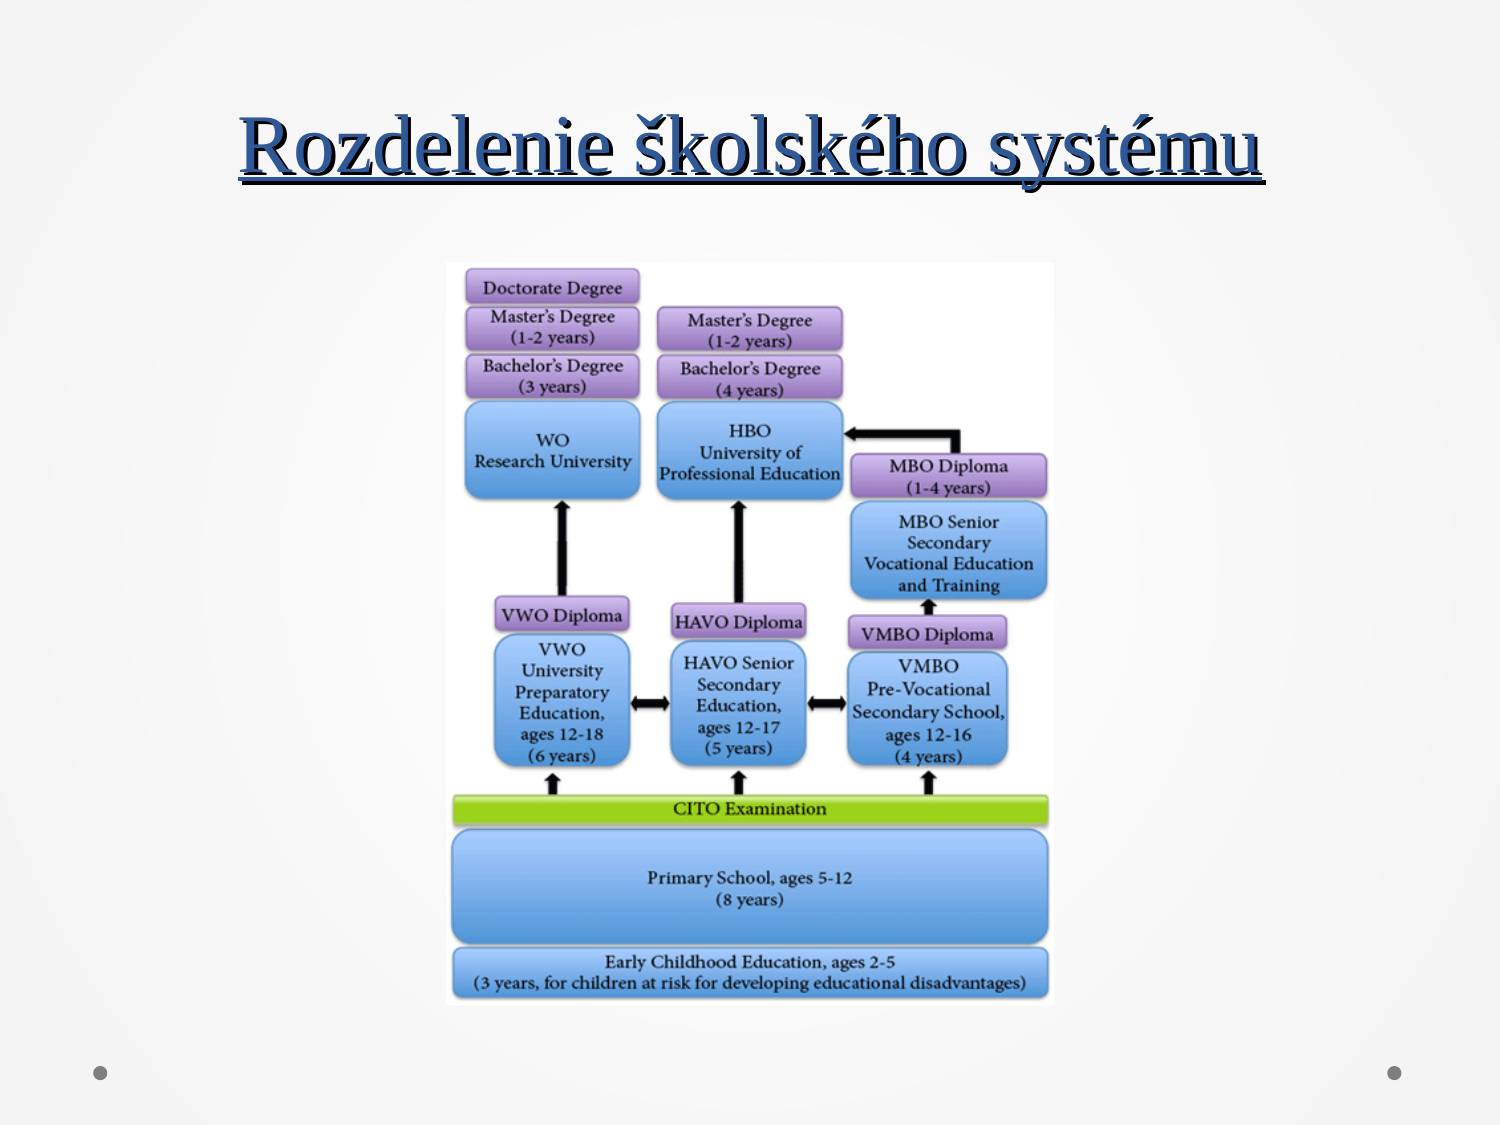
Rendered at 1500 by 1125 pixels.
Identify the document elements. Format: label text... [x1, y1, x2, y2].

title Rozdelenie školského systému [75, 45, 1426, 197]
picture [446, 262, 1054, 1005]
